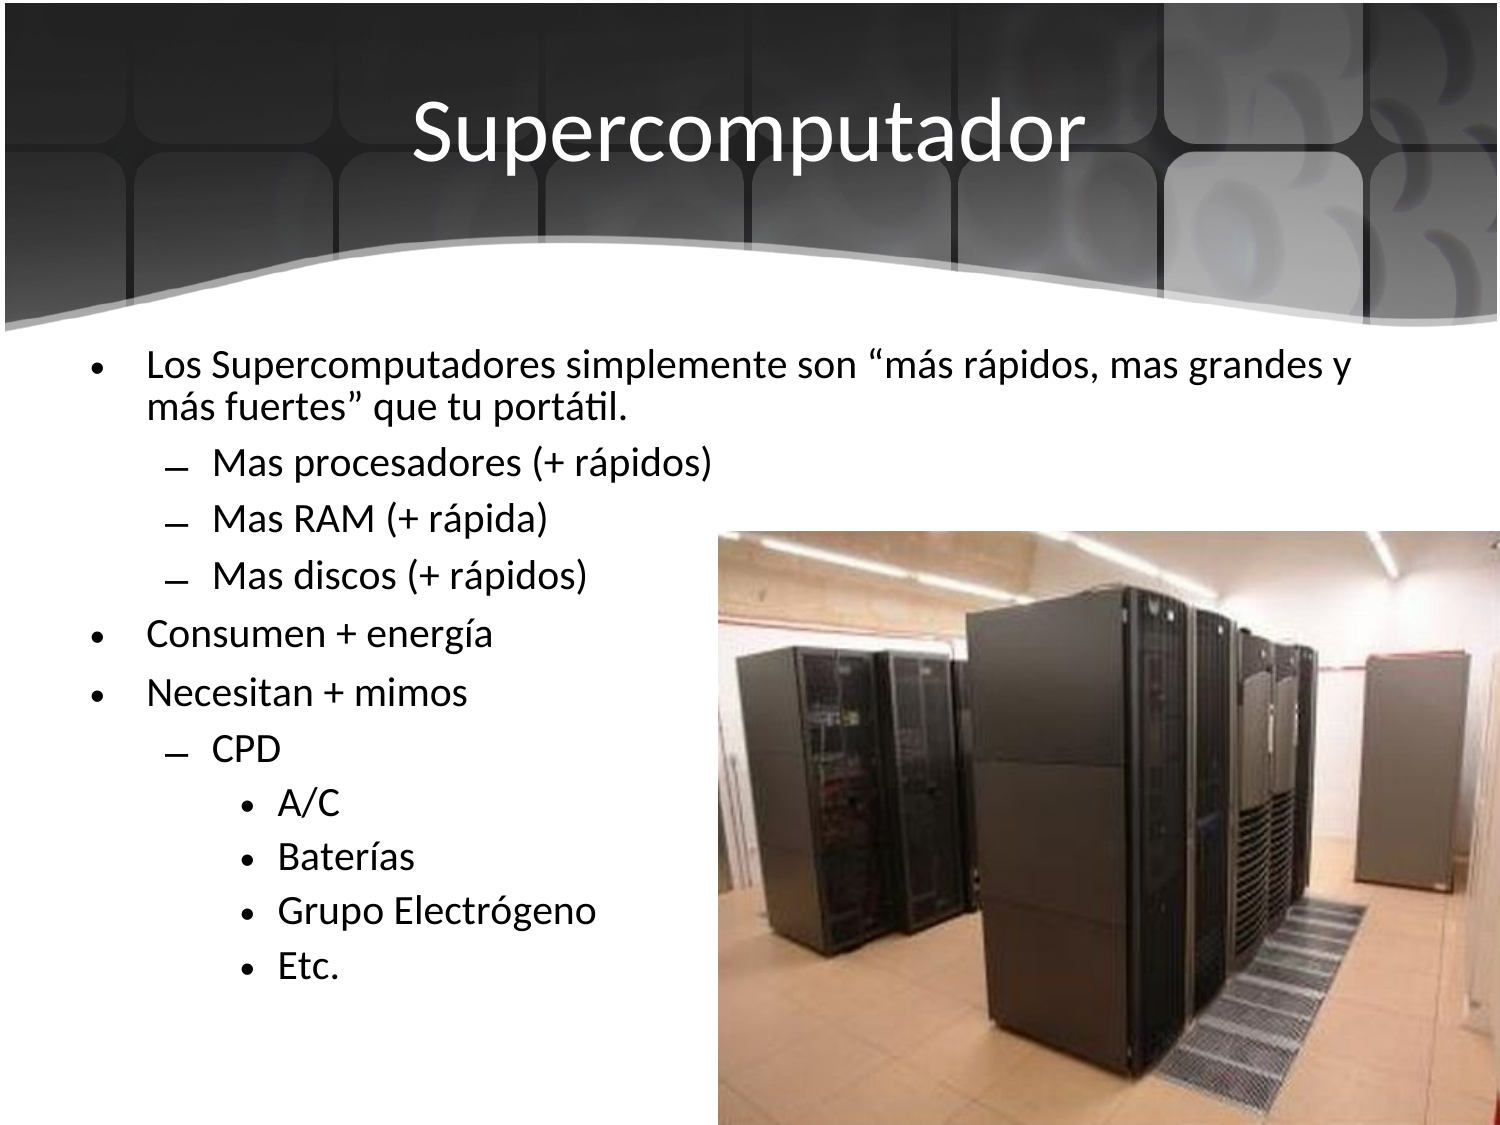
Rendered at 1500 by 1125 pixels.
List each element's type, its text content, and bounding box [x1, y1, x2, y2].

title Supercomputador [75, 45, 1426, 233]
picture [0, 0, 1500, 1125]
list Los Supercomputadores simplemente son “más rápidos, mas grandes y más fuertes” que tu portátil. Mas procesadores (+ rápidos) Mas RAM (+ rápida) Mas discos (+ rápidos) Consumen + energía Necesitan + mimos CPD A/C Baterías Grupo Electrógeno Etc. [75, 339, 1426, 1079]
